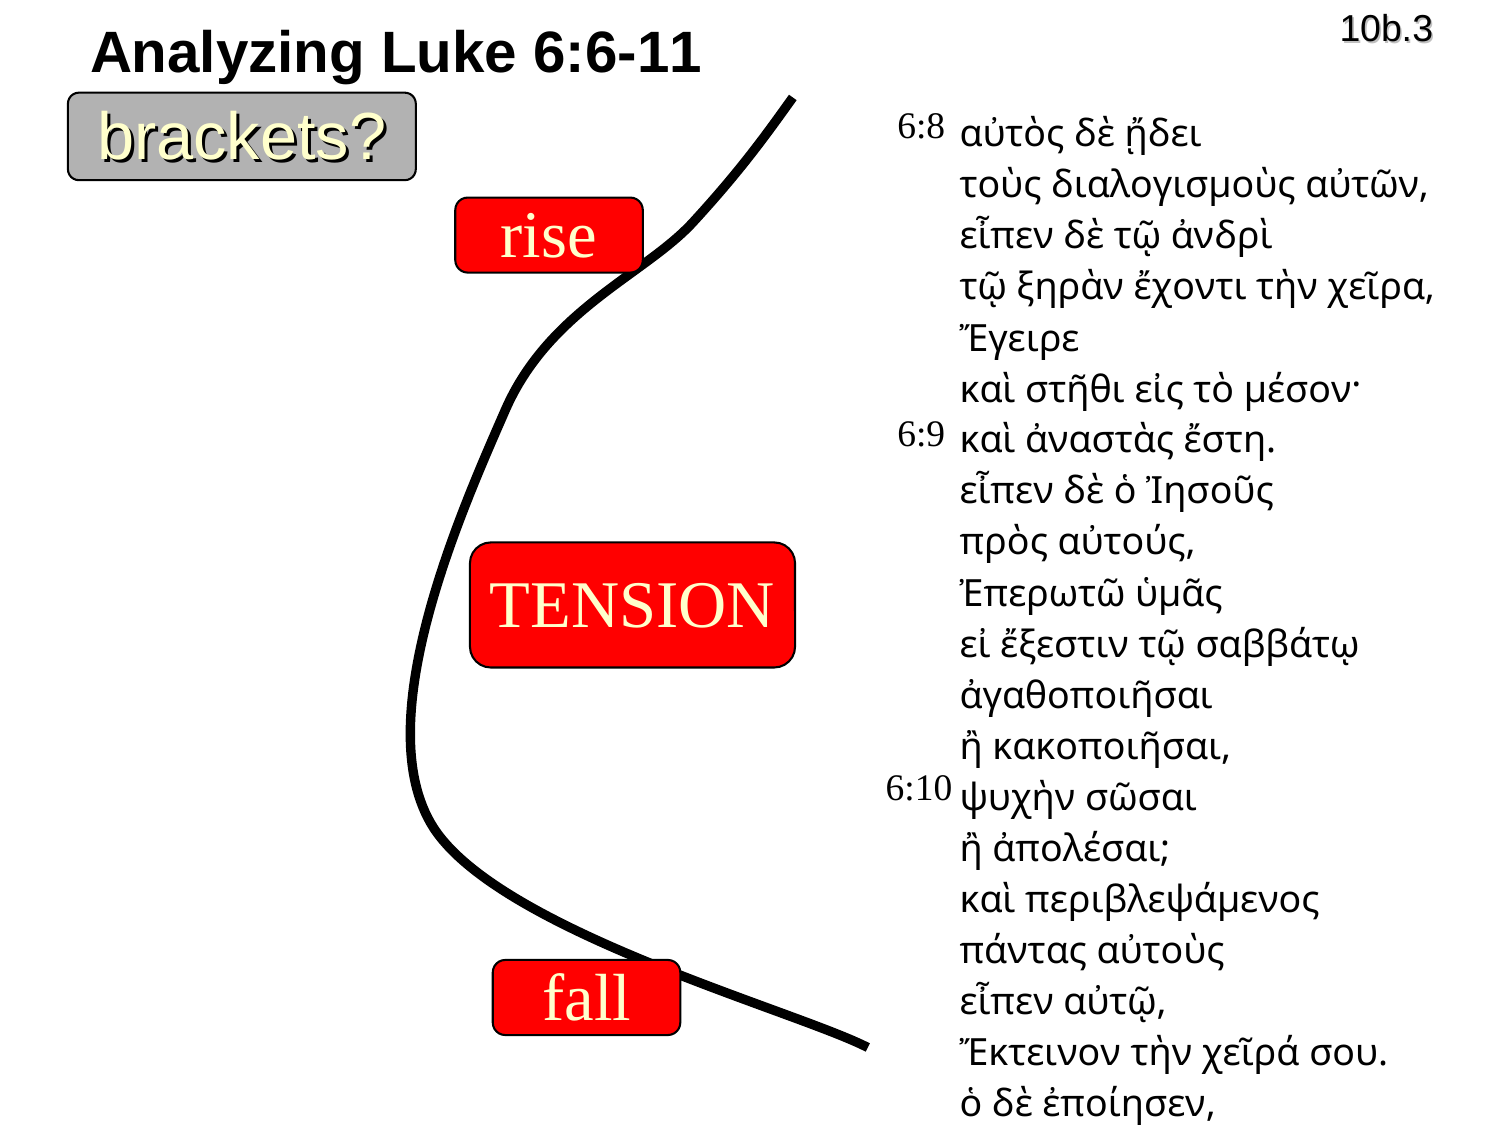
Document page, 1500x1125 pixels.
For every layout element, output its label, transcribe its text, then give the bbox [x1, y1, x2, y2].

text_box 6:9 [882, 407, 996, 465]
text_box TENSION [469, 542, 796, 668]
text_box 6:8 [882, 100, 996, 158]
text_box rise [455, 197, 643, 273]
text_box αὐτὸς δὲ ᾔδει τοὺς διαλογισμοὺς αὐτῶν, εἶπεν δὲ τῷ ἀνδρὶ τῷ ξηρὰν ἔχοντι τὴν χεῖρα, Ἔγειρε καὶ στῆθι εἰς τὸ μέσον· καὶ ἀναστὰς ἔστη. εἶπεν δὲ ὁ Ἰησοῦς πρὸς αὐτούς, Ἐπερωτῶ ὑμᾶς εἰ ἔξεστιν τῷ σαββάτῳ ἀγαθοποιῆσαι ἢ κακοποιῆσαι, ψυχὴν σῶσαι ἢ ἀπολέσαι; καὶ περιβλεψάμενος πάντας αὐτοὺς εἶπεν αὐτῷ, Ἔκτεινον τὴν χεῖρά σου. ὁ δὲ ἐποίησεν, καὶ ἀπεκατεστάθη ἡ χεὶρ αὐτοῦ. [944, 99, 1486, 1125]
text_box fall [492, 959, 681, 1036]
text_box 6:10 [870, 762, 984, 819]
text_box 10b.3 [1324, 0, 1488, 58]
text_box brackets? [67, 92, 416, 181]
text_box Analyzing Luke 6:6-11 [74, 12, 1175, 93]
